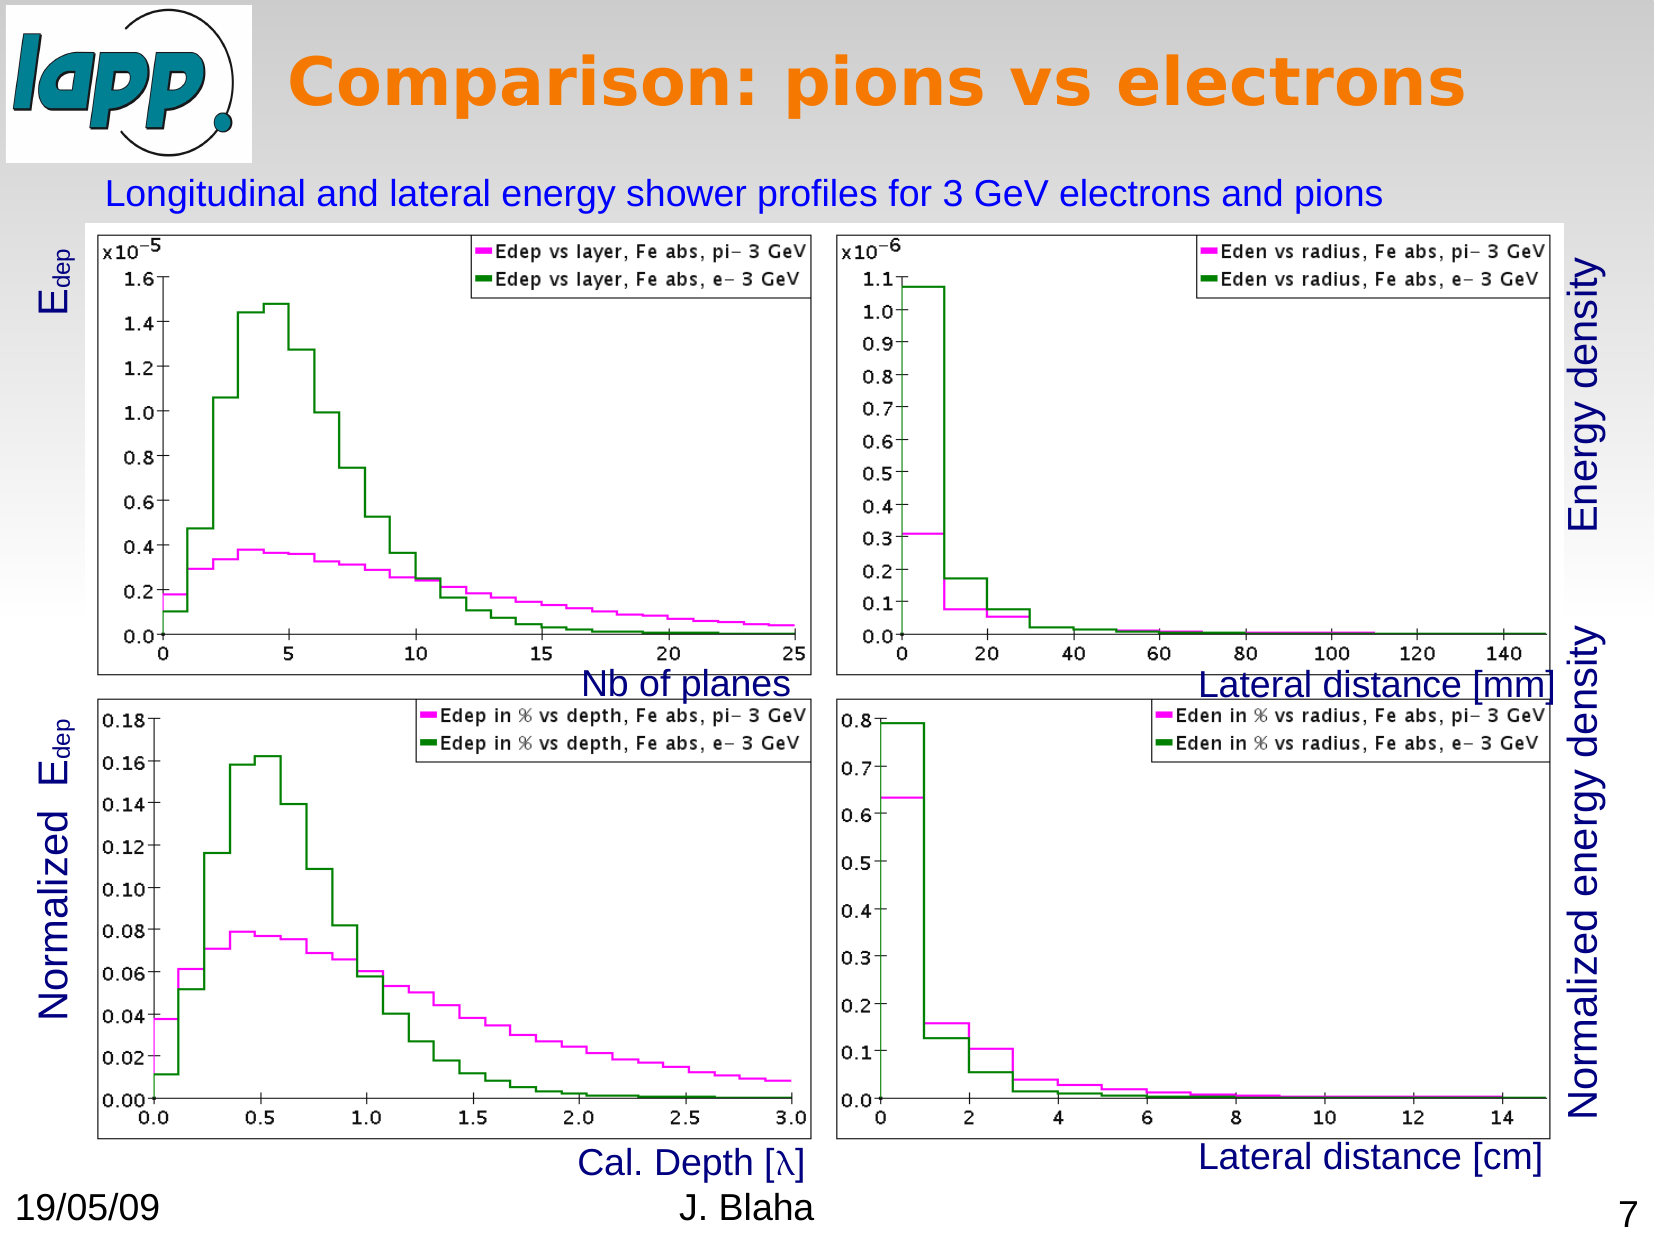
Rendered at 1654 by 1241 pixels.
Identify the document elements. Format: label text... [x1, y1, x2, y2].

text_box Nb of planes [566, 651, 806, 717]
picture [5, 5, 252, 163]
text_box Normalized energy density Energy density [1547, 230, 1613, 1136]
title Comparison: pions vs electrons [148, 8, 1654, 157]
text_box Longitudinal and lateral energy shower profiles for 3 GeV electrons and pions [90, 161, 1558, 222]
text_box Cal. Depth [] [562, 1130, 822, 1196]
text_box 8 [1575, 1186, 1654, 1241]
picture [85, 223, 1564, 1151]
text_box Lateral distance [cm] [1183, 1124, 1582, 1190]
text_box 19/05/09 [0, 1179, 177, 1241]
text_box Normalized Edep Edep [18, 210, 97, 1037]
text_box Lateral distance [mm] [1183, 652, 1582, 718]
text_box J. Blaha [653, 1179, 1000, 1241]
